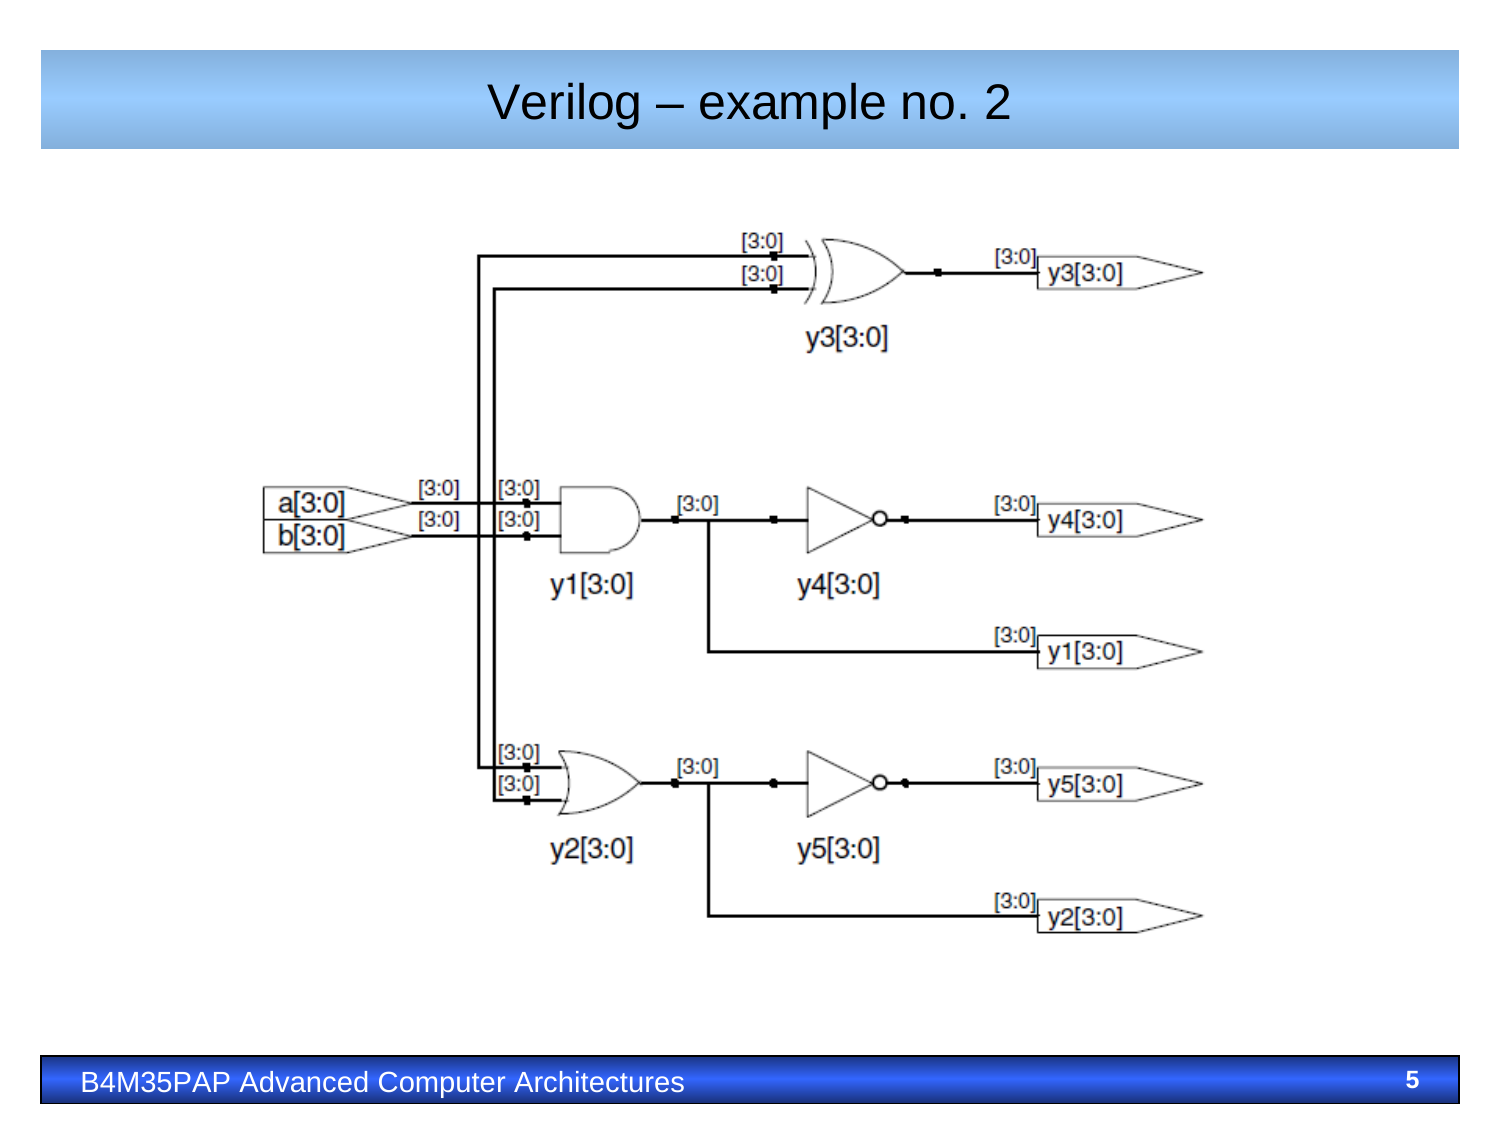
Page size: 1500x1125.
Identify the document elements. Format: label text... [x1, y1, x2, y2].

picture [246, 222, 1253, 943]
title Verilog – example no. 2 [41, 50, 1459, 149]
